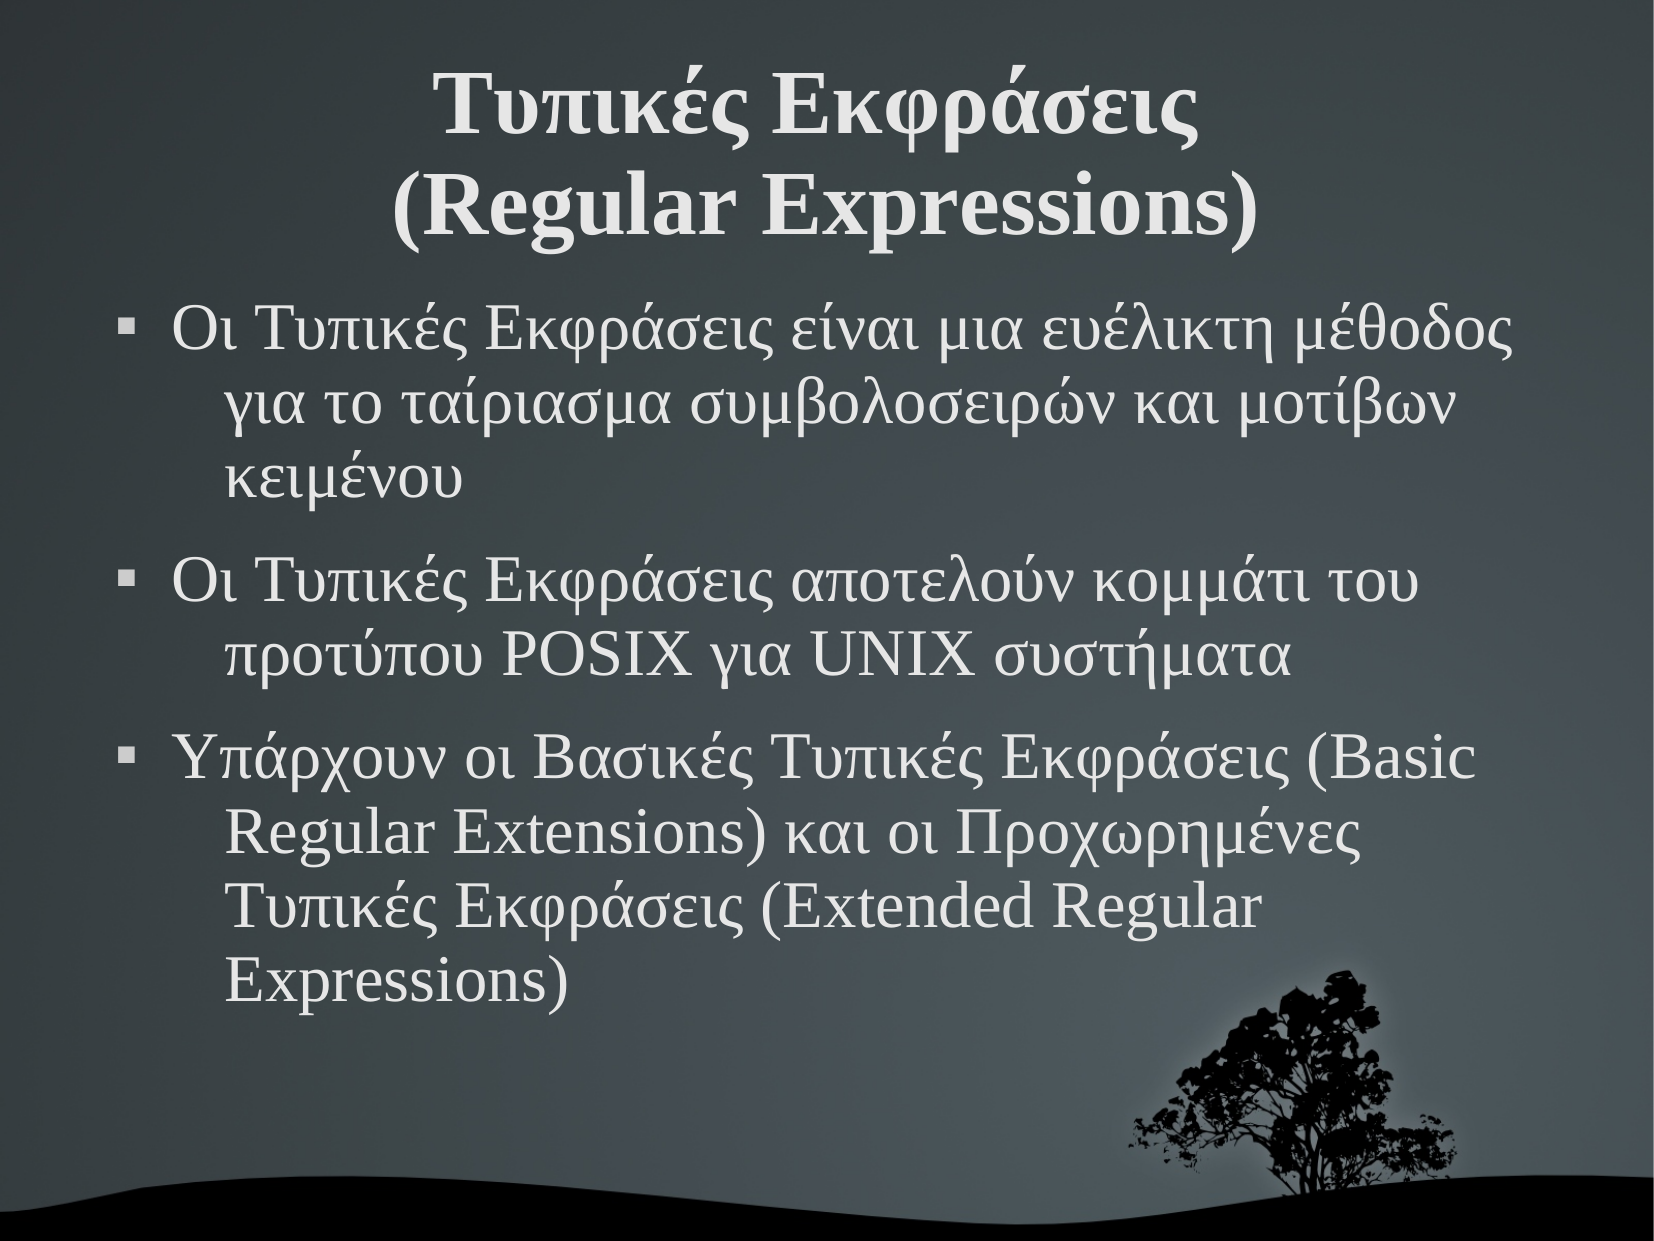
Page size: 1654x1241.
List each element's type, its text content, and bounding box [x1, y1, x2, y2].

title Τυπικές Εκφράσεις (Regular Expressions) [82, 33, 1571, 273]
list Οι Τυπικές Εκφράσεις είναι μια ευέλικτη μέθοδος για το ταίριασμα συμβολοσειρών και μοτίβων κειμένου Οι Τυπικές Εκφράσεις αποτελούν κομμάτι του προτύπου POSIX για UNIX συστήματα Υπάρχουν οι Βασικές Τυπικές Εκφράσεις (Basic Regular Extensions) και οι Προχωρημένες Τυπικές Εκφράσεις (Extended Regular Expressions) [82, 290, 1571, 1109]
picture [0, 0, 1654, 1241]
